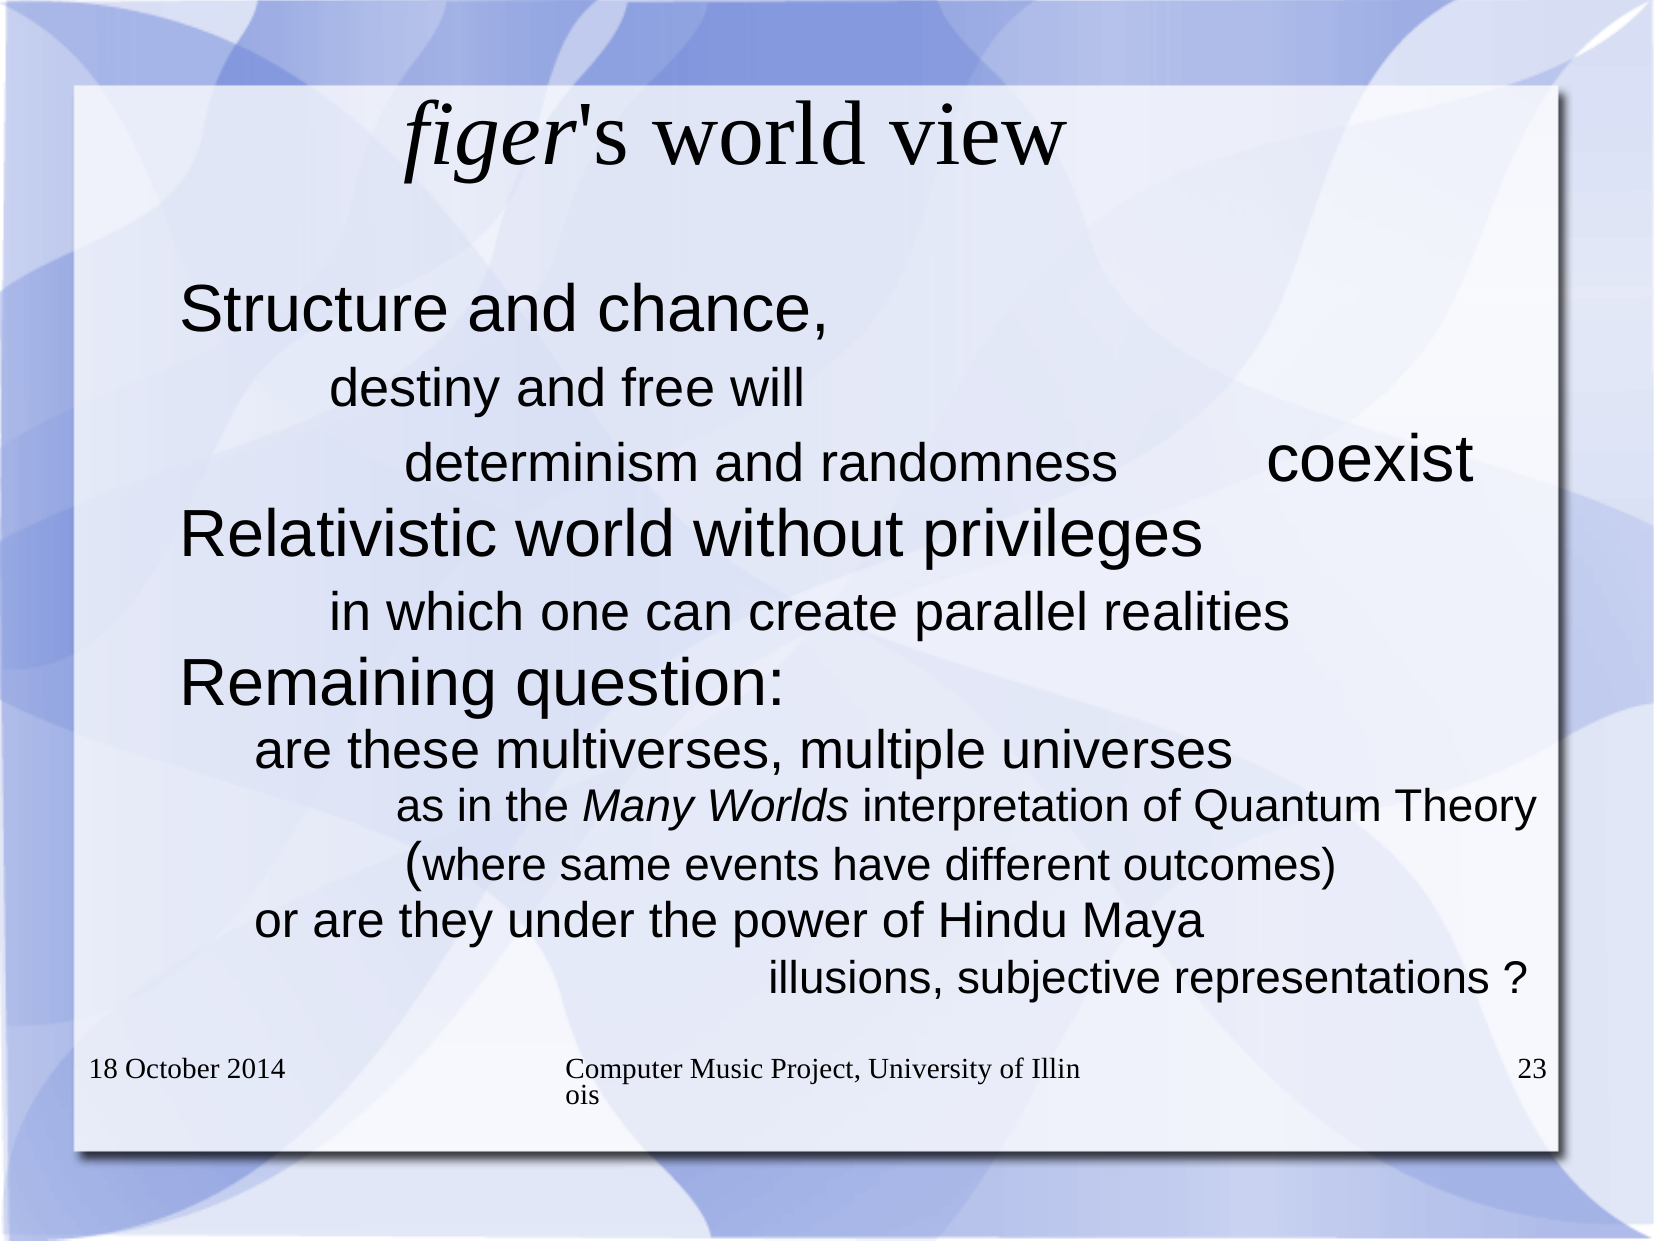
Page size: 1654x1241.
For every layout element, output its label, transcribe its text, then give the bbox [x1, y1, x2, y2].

title figer's world view [9, 75, 1463, 193]
subtitle Structure and chance, destiny and free will determinism and randomness coexist Relativistic world without privileges in which one can create parallel realities Remaining question: are these multiverses, multiple universes as in the Many Worlds interpretation of Quantum Theory (where same events have different outcomes) or are they under the power of Hindu Maya illusions, subjective representations ? [179, 225, 1538, 1051]
picture [0, 0, 1654, 1241]
